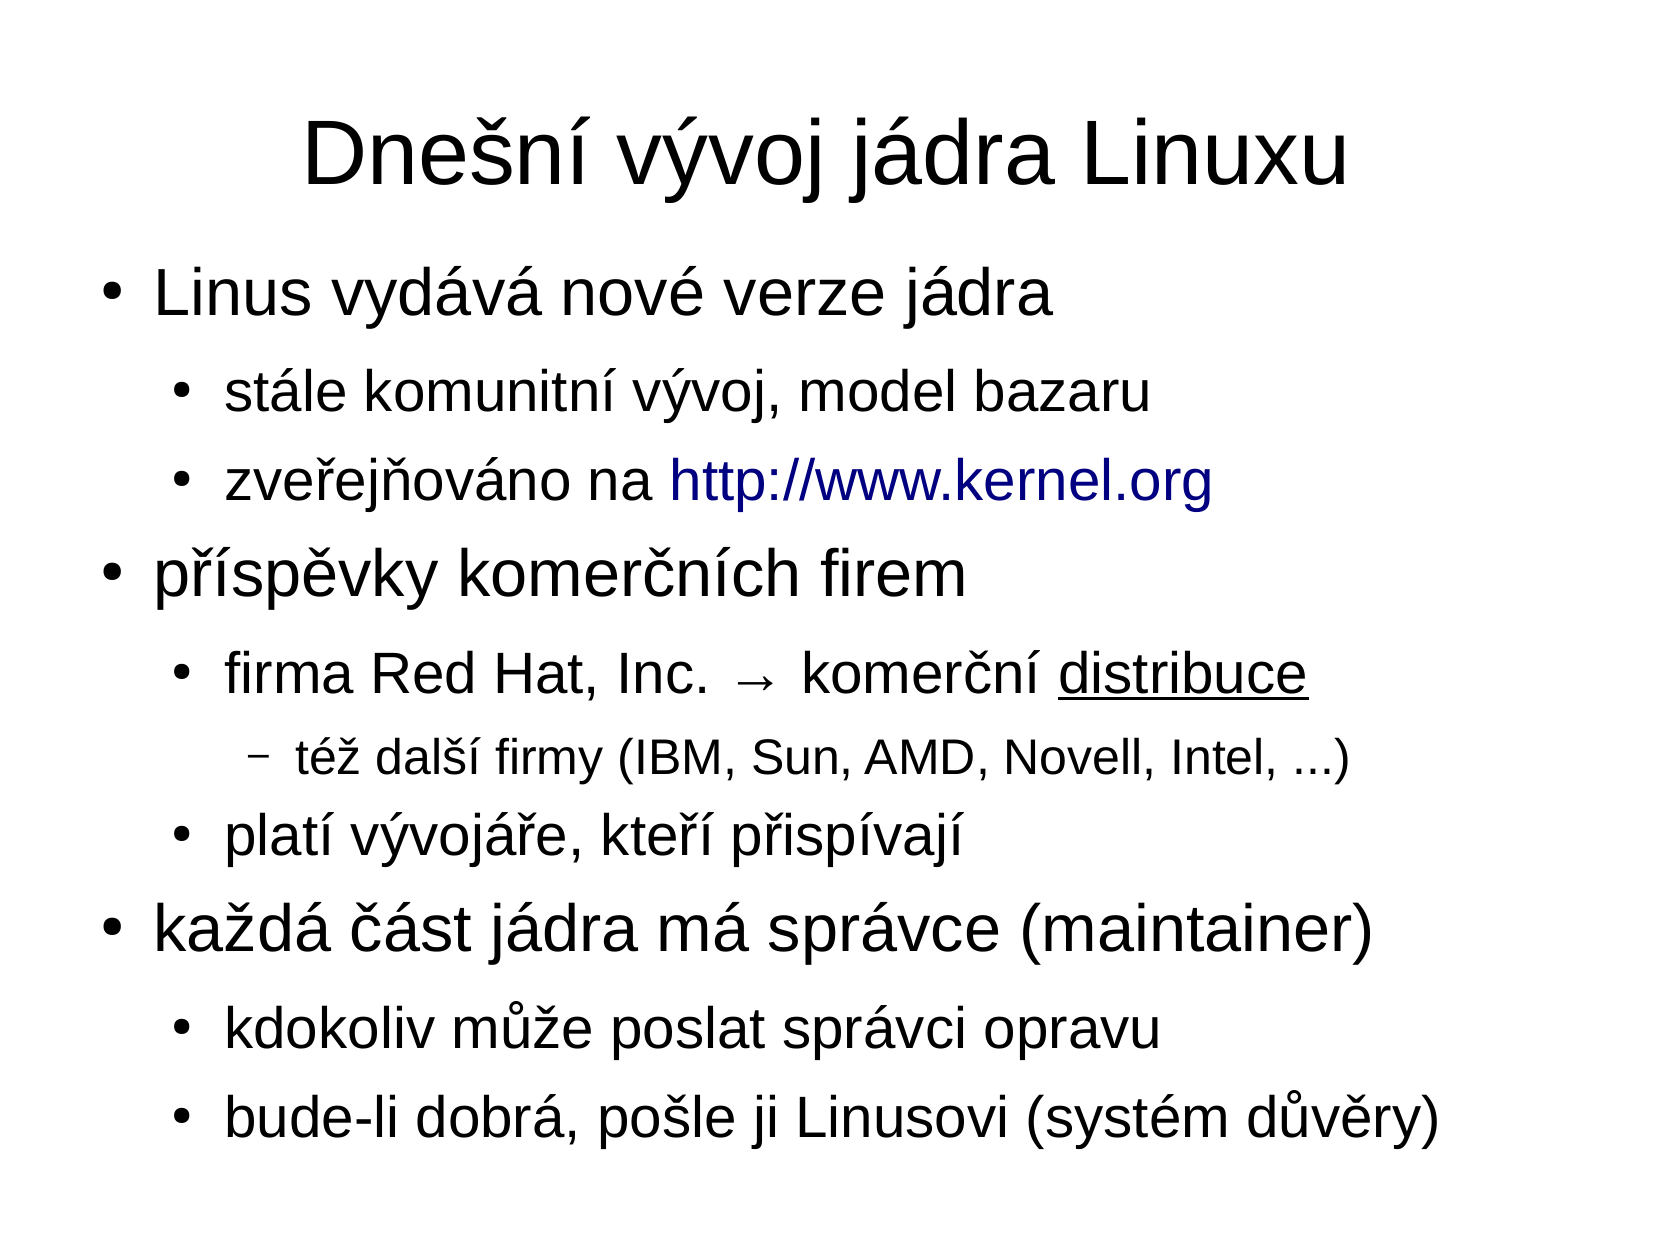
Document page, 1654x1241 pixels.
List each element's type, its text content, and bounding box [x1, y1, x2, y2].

title Dnešní vývoj jádra Linuxu [82, 56, 1571, 250]
list Linus vydává nové verze jádra stále komunitní vývoj, model bazaru zveřejňováno na http://www.kernel.org příspěvky komerčních firem firma Red Hat, Inc. → komerční distribuce též další firmy (IBM, Sun, AMD, Novell, Intel, ...) platí vývojáře, kteří přispívají každá část jádra má správce (maintainer) kdokoliv může poslat správci opravu bude-li dobrá, pošle ji Linusovi (systém důvěry) [82, 254, 1571, 1150]
